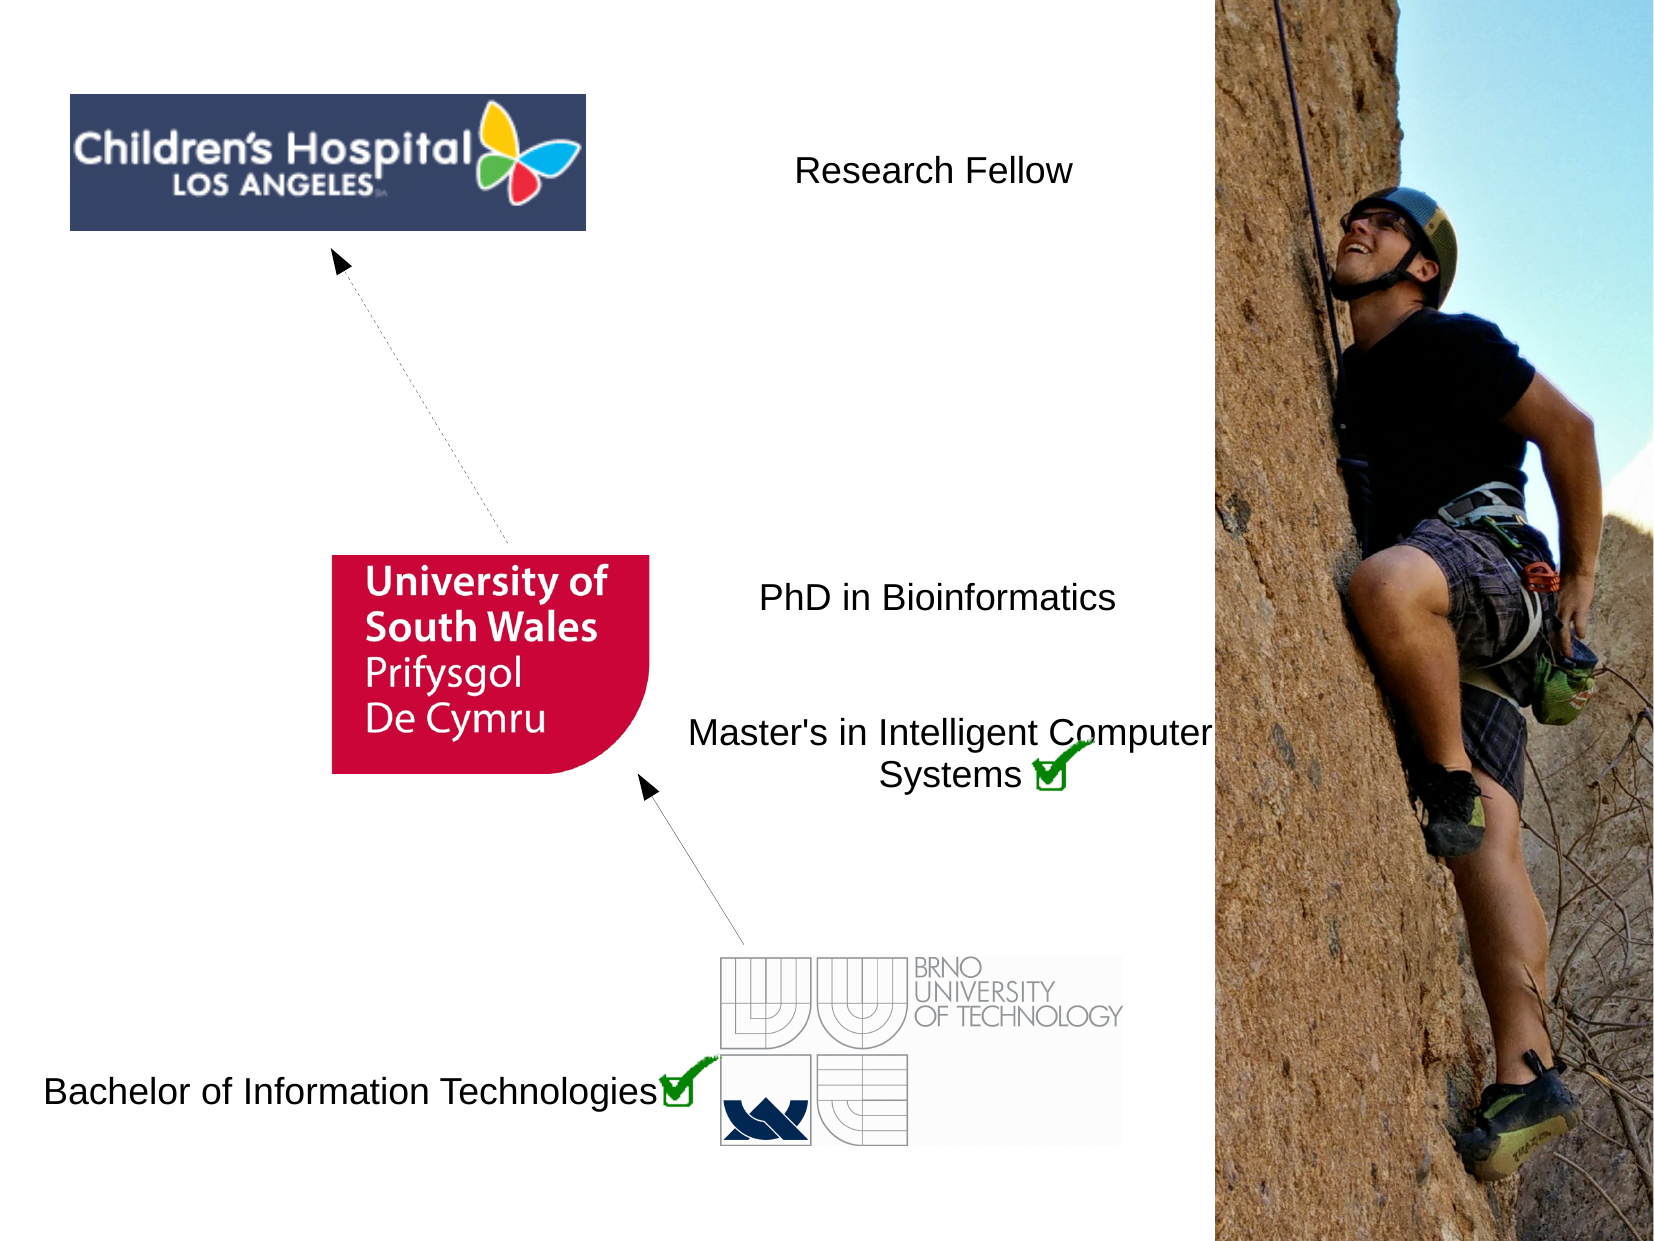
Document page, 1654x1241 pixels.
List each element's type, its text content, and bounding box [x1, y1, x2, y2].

text_box Master's in Intelligent Computer Systems [673, 704, 1229, 804]
text_box Research Fellow [779, 141, 1123, 199]
picture [331, 555, 650, 774]
text_box Bachelor of Information Technologies [28, 1062, 654, 1120]
picture [70, 94, 586, 231]
picture [1027, 725, 1106, 804]
picture [654, 956, 1123, 1146]
text_box PhD in Bioinformatics [744, 569, 1132, 626]
picture [1215, 0, 1654, 1241]
